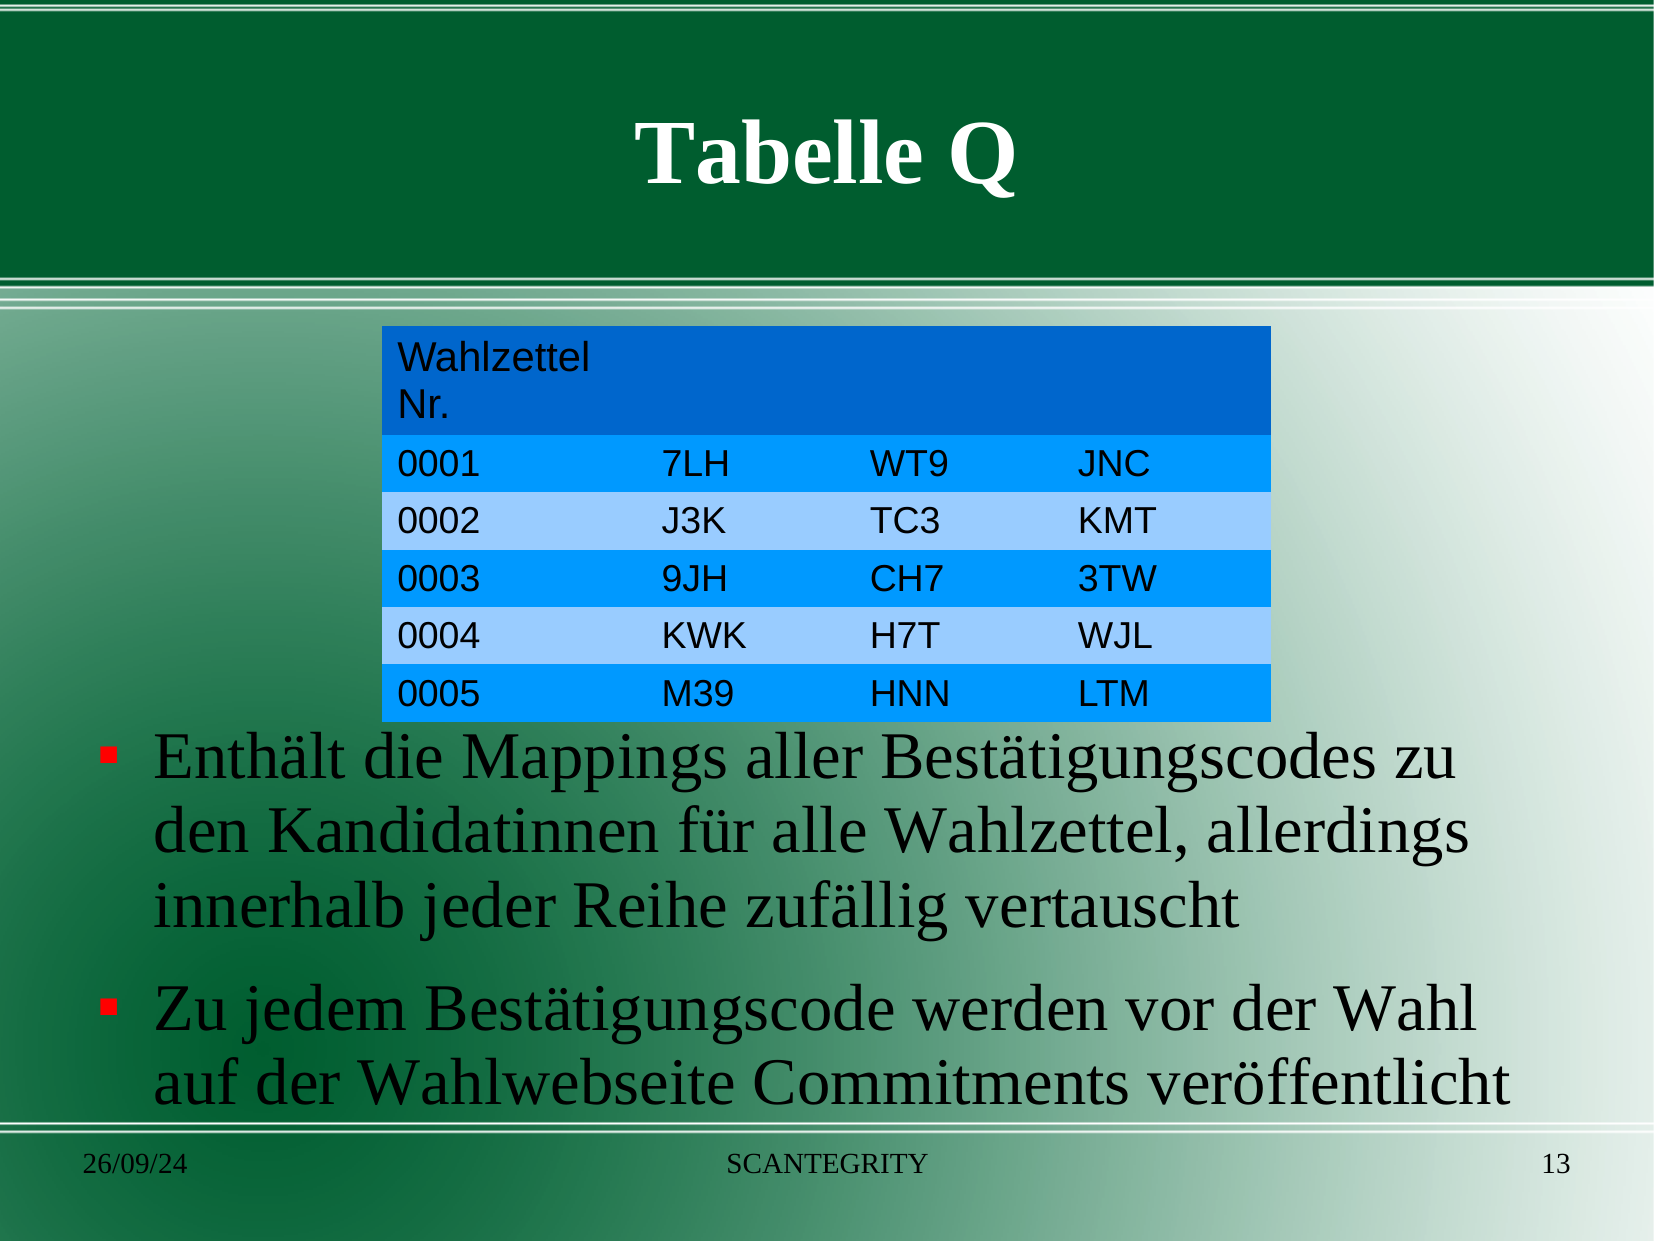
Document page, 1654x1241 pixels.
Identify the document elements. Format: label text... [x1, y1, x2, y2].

table_header [1063, 326, 1271, 435]
table_cell WJL [1063, 607, 1271, 664]
table_cell M39 [647, 664, 855, 719]
table_header Wahlzettel Nr. [382, 326, 647, 435]
table_cell 7LH [647, 435, 855, 492]
table_cell WT9 [855, 435, 1063, 492]
table_cell 3TW [1063, 550, 1271, 607]
table_cell KWK [647, 607, 855, 664]
table_cell TC3 [855, 492, 1063, 550]
picture [0, 0, 1654, 1241]
title Tabelle Q [82, 56, 1571, 250]
table_cell H7T [855, 607, 1063, 664]
table_cell JNC [1063, 435, 1271, 492]
table_cell CH7 [855, 550, 1063, 607]
table_cell J3K [647, 492, 855, 550]
table_cell 0002 [382, 492, 647, 550]
table_cell 0004 [382, 607, 647, 664]
table_cell 0003 [382, 550, 647, 607]
table_cell KMT [1063, 492, 1271, 550]
table_cell LTM [1063, 664, 1271, 719]
table_cell 9JH [647, 550, 855, 607]
table_cell HNN [855, 664, 1063, 719]
table_cell 0005 [382, 664, 647, 719]
table_header [855, 326, 1063, 435]
table_header [647, 326, 855, 435]
table_cell 0001 [382, 435, 647, 492]
list Enthält die Mappings aller Bestätigungscodes zu den Kandidatinnen für alle Wahlzettel, allerdings innerhalb jeder Reihe zufällig vertauscht Zu jedem Bestätigungscode werden vor der Wahl auf der Wahlwebseite Commitments veröffentlicht [82, 719, 1571, 1120]
